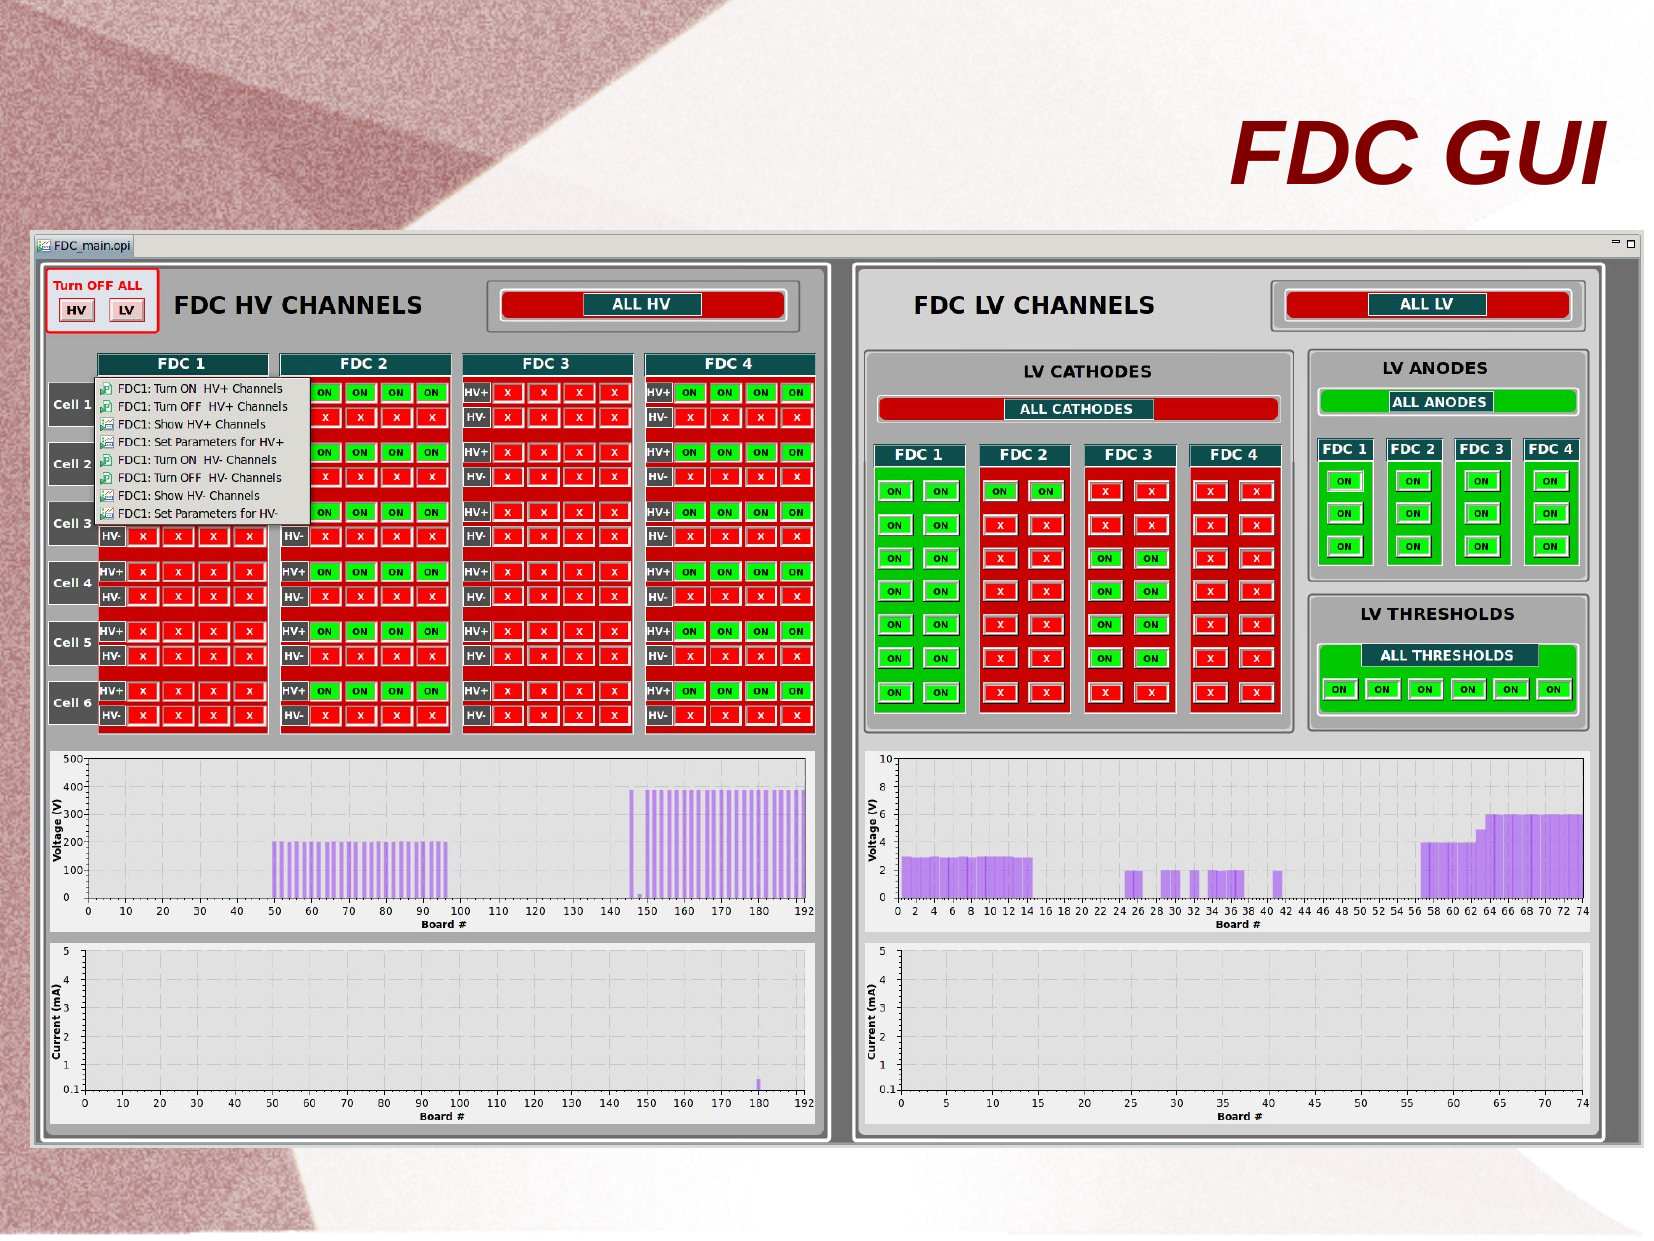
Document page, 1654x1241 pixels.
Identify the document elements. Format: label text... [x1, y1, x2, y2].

picture [0, 0, 1654, 1241]
title FDC GUI [596, 49, 1607, 230]
